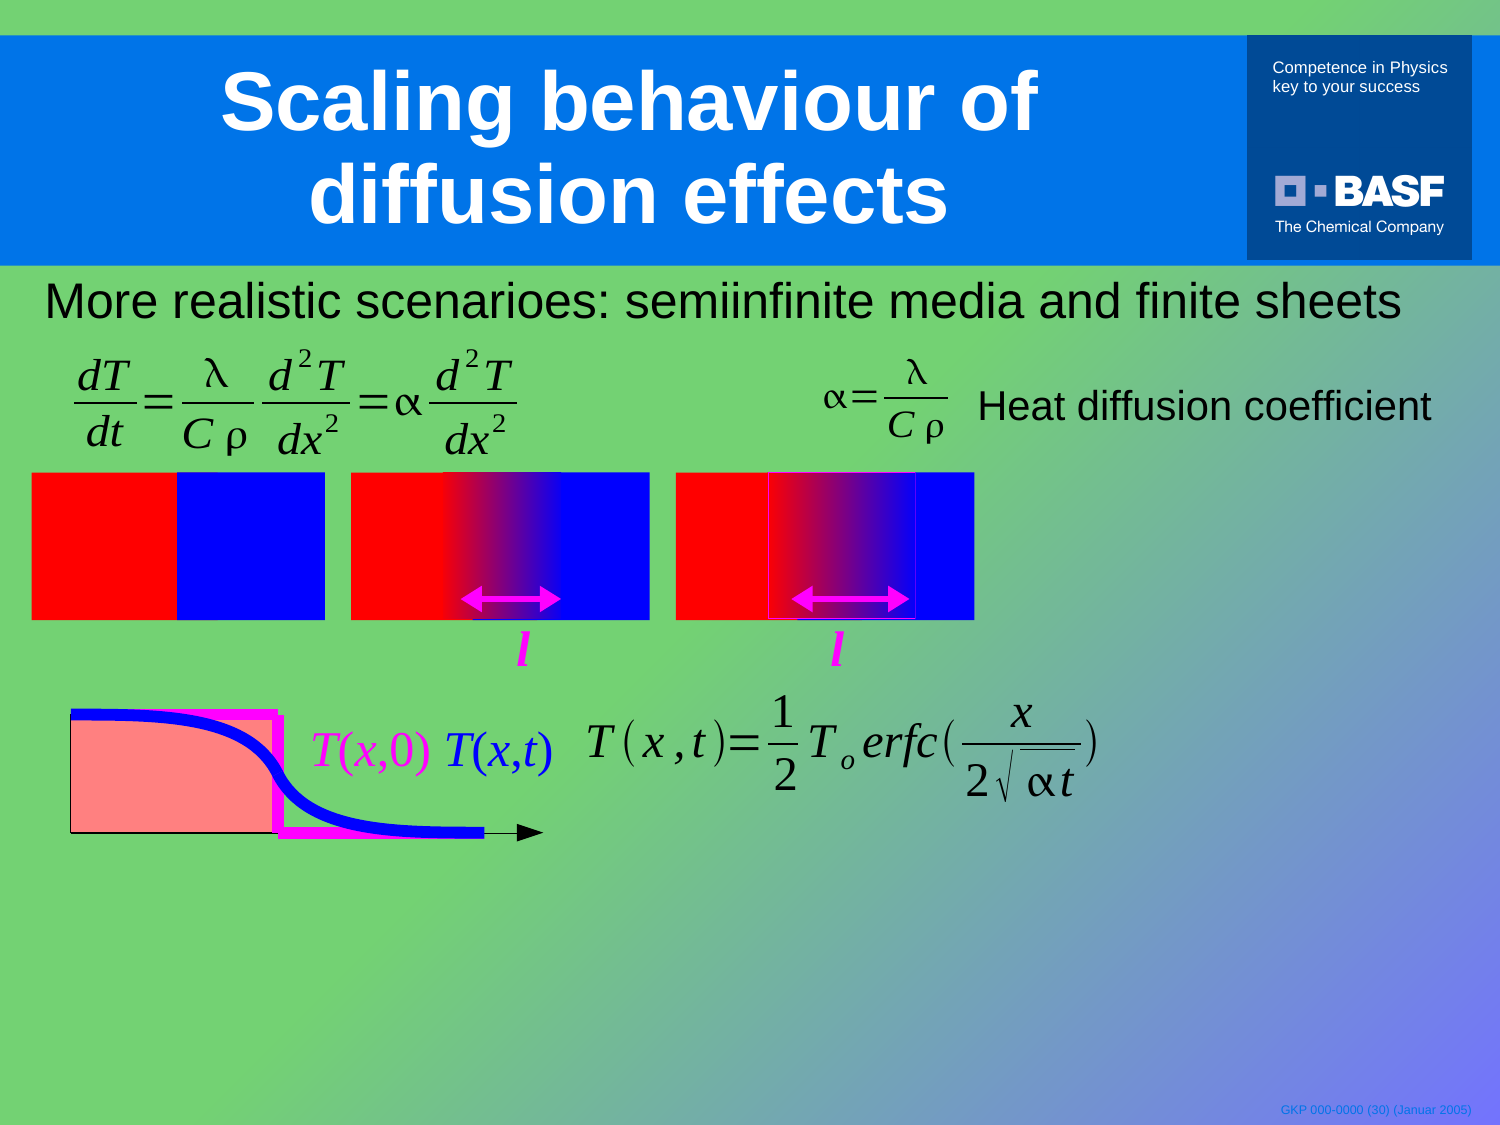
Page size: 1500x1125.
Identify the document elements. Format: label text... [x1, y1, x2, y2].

chart [811, 348, 960, 450]
text_box Heat diffusion coefficient [962, 375, 1447, 438]
text_box More realistic scenarioes: semiinfinite media and finite sheets [29, 266, 1432, 337]
text_box [675, 472, 975, 621]
title Scaling behaviour of diffusion effects [27, 54, 1232, 308]
chart [572, 685, 1111, 812]
text_box [31, 472, 325, 621]
text_box l l [501, 614, 860, 686]
text_box [351, 472, 650, 621]
chart [59, 342, 532, 465]
text_box [70, 721, 272, 833]
text_box [218, 720, 272, 753]
text_box T(x,0) T(x,t) [295, 714, 570, 804]
picture [1247, 35, 1472, 260]
title Going micro and nano: approaching the apparent dwarf [1438, 1063, 1500, 1125]
